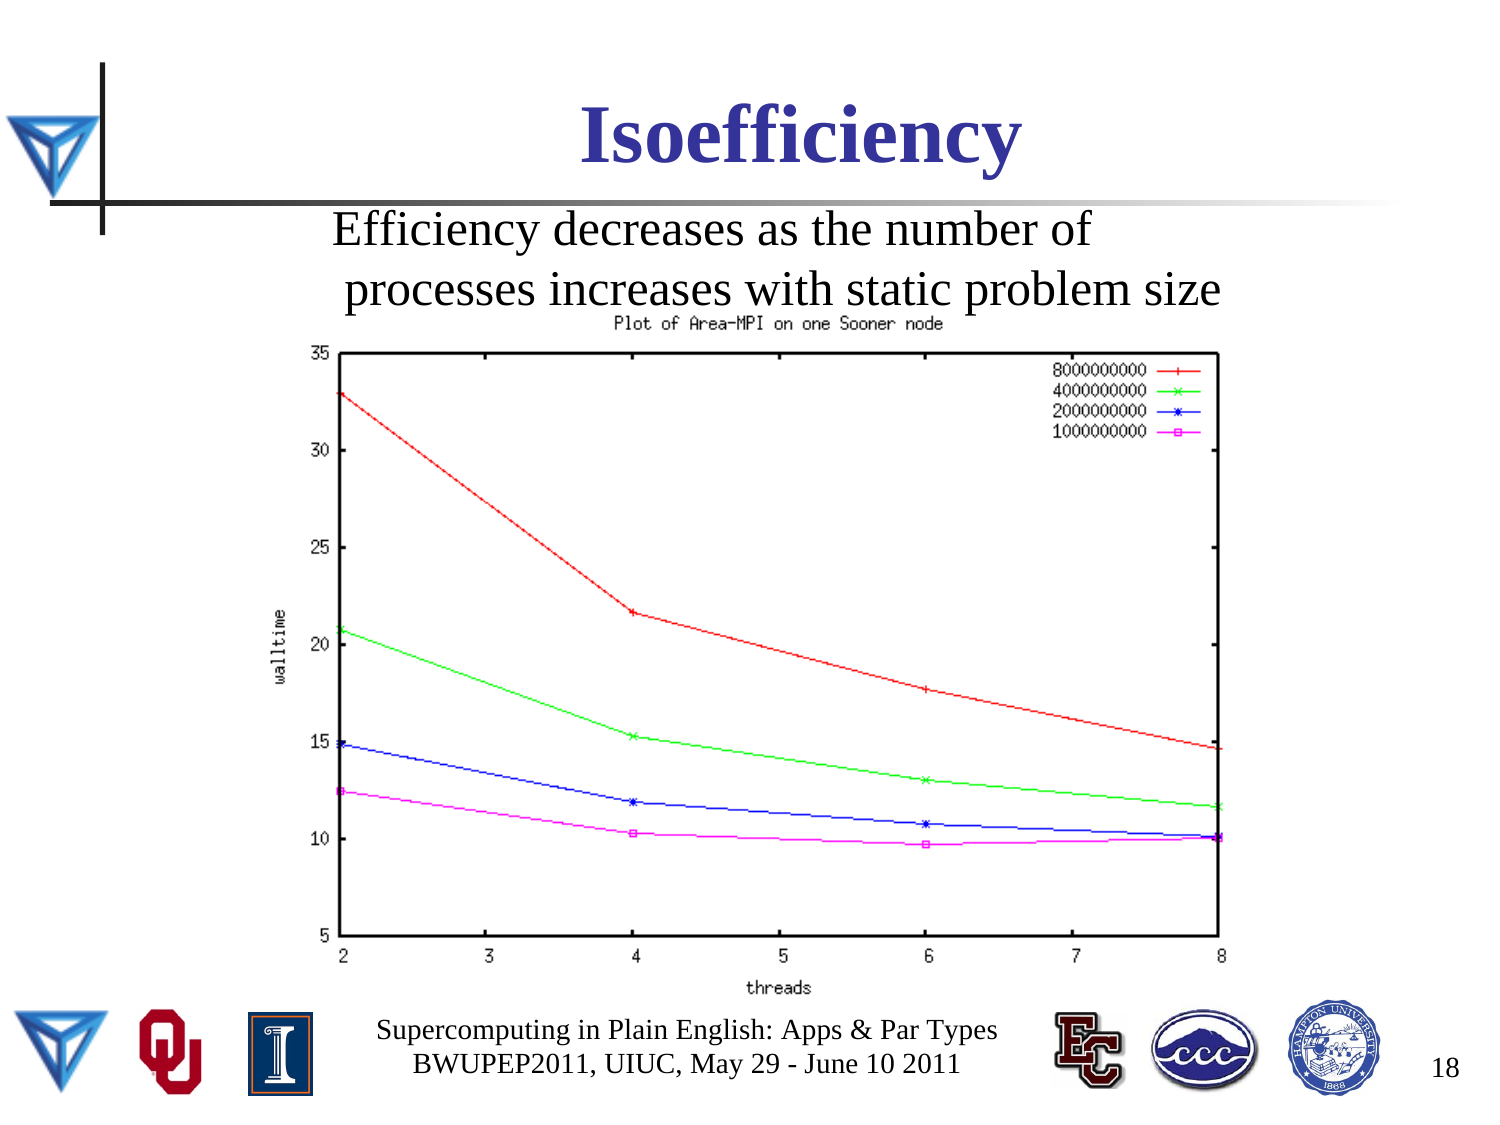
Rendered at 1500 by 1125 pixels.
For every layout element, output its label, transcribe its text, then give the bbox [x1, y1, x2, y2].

picture [0, 112, 99, 203]
text_box Supercomputing in Plain English: Apps & Par Types BWUPEP2011, UIUC, May 29 - June 10 2011 [324, 1012, 1051, 1088]
picture [8, 1007, 113, 1097]
picture [1287, 999, 1381, 1097]
picture [260, 294, 1263, 1097]
text_box Efficiency decreases as the number of processes increases with static problem size [317, 187, 1238, 323]
text_box <number> [1400, 1024, 1476, 1091]
picture [1050, 1012, 1129, 1089]
picture [248, 1012, 313, 1096]
title Isoefficiency [162, 71, 1441, 187]
picture [137, 1007, 203, 1097]
